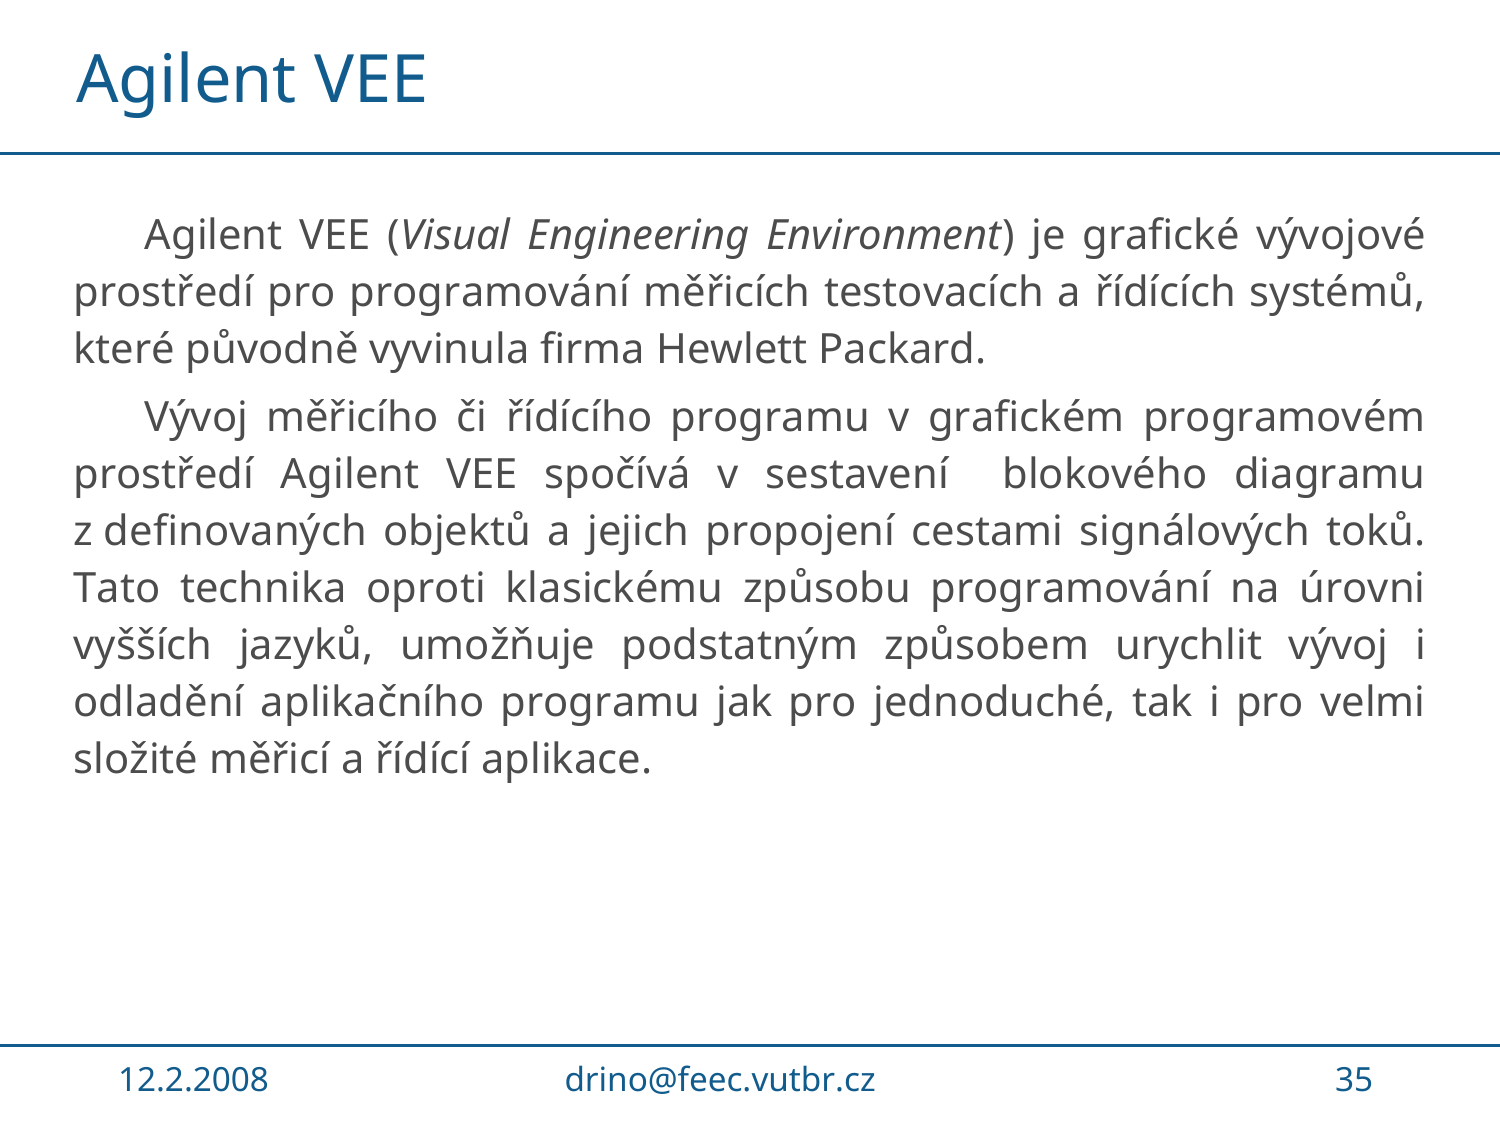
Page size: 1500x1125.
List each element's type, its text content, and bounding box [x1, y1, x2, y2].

text_box Agilent VEE (Visual Engineering Environment) je grafické vývojové prostředí pro programování měřicích testovacích a řídících systémů, které původně vyvinula firma Hewlett Packard. Vývoj měřicího či řídícího programu v grafickém programovém prostředí Agilent VEE spočívá v sestavení blokového diagramu z definovaných objektů a jejich propojení cestami signálových toků. Tato technika oproti klasickému způsobu programování na úrovni vyšších jazyků, umožňuje podstatným způsobem urychlit vývoj i odladění aplikačního programu jak pro jednoduché, tak i pro velmi složité měřicí a řídící aplikace. [59, 196, 1442, 794]
text_box drino@feec.vutbr.cz [454, 1049, 987, 1125]
text_box 12.2.2008 [103, 1049, 432, 1125]
text_box 1 [1075, 1049, 1388, 1125]
title Agilent VEE [0, 0, 1500, 152]
